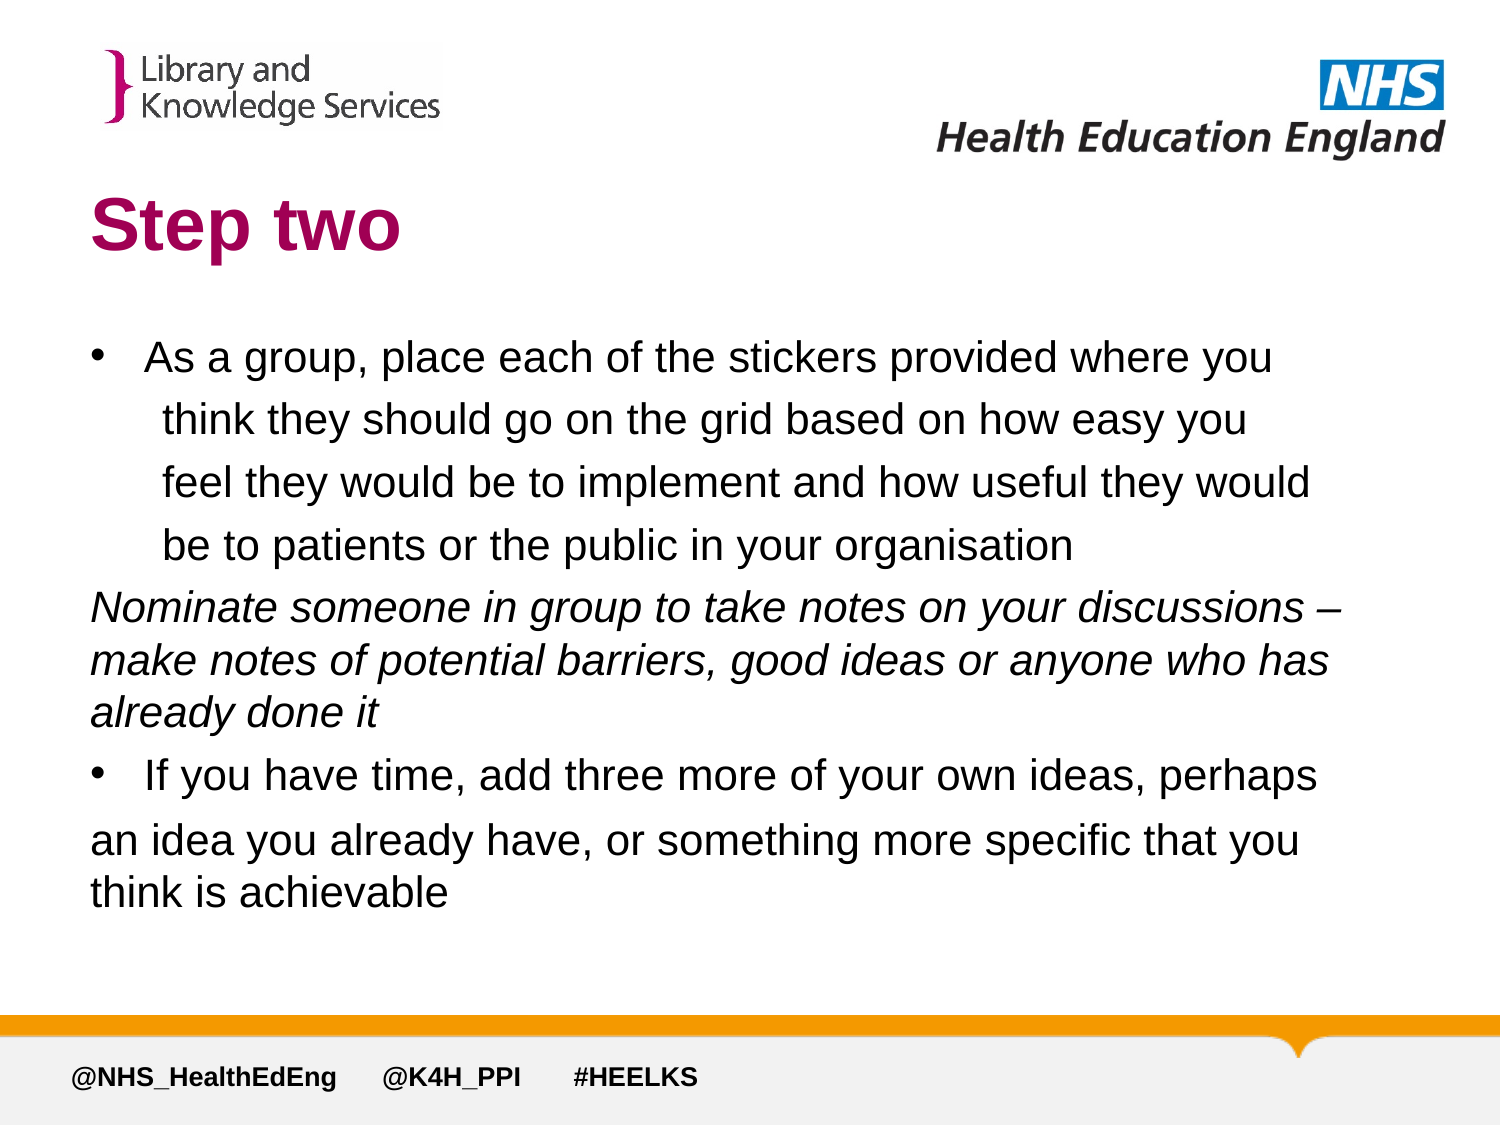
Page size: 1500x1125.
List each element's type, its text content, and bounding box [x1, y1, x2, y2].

list As a group, place each of the stickers provided where you think they should go on the grid based on how easy you feel they would be to implement and how useful they would be to patients or the public in your organisation Nominate someone in group to take notes on your discussions – make notes of potential barriers, good ideas or anyone who has already done it If you have time, add three more of your own ideas, perhaps an idea you already have, or something more specific that you think is achievable [55, 255, 1416, 986]
text_box @NHS_HealthEdEng @K4H_PPI #HEELKS [55, 1052, 932, 1113]
picture [100, 42, 443, 131]
title Step two [55, 160, 1331, 255]
